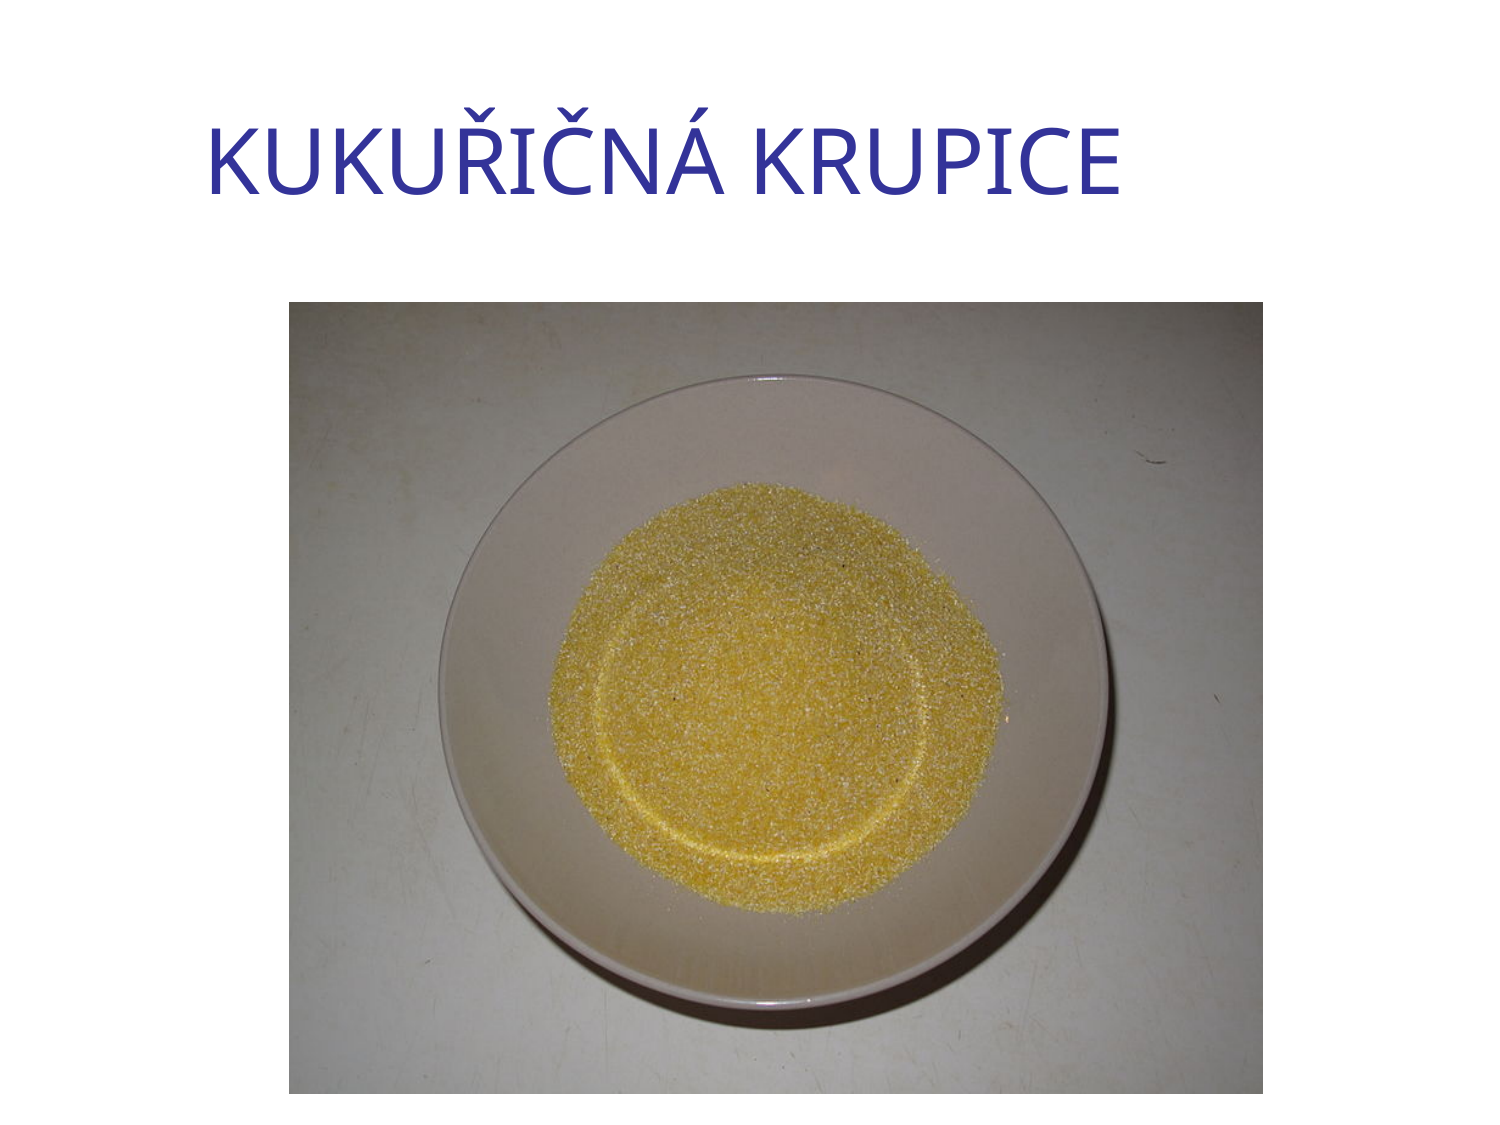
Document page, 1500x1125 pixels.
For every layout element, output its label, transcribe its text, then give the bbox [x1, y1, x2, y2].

title KUKUŘIČNÁ KRUPICE [188, 35, 1468, 220]
picture [289, 302, 1263, 1094]
